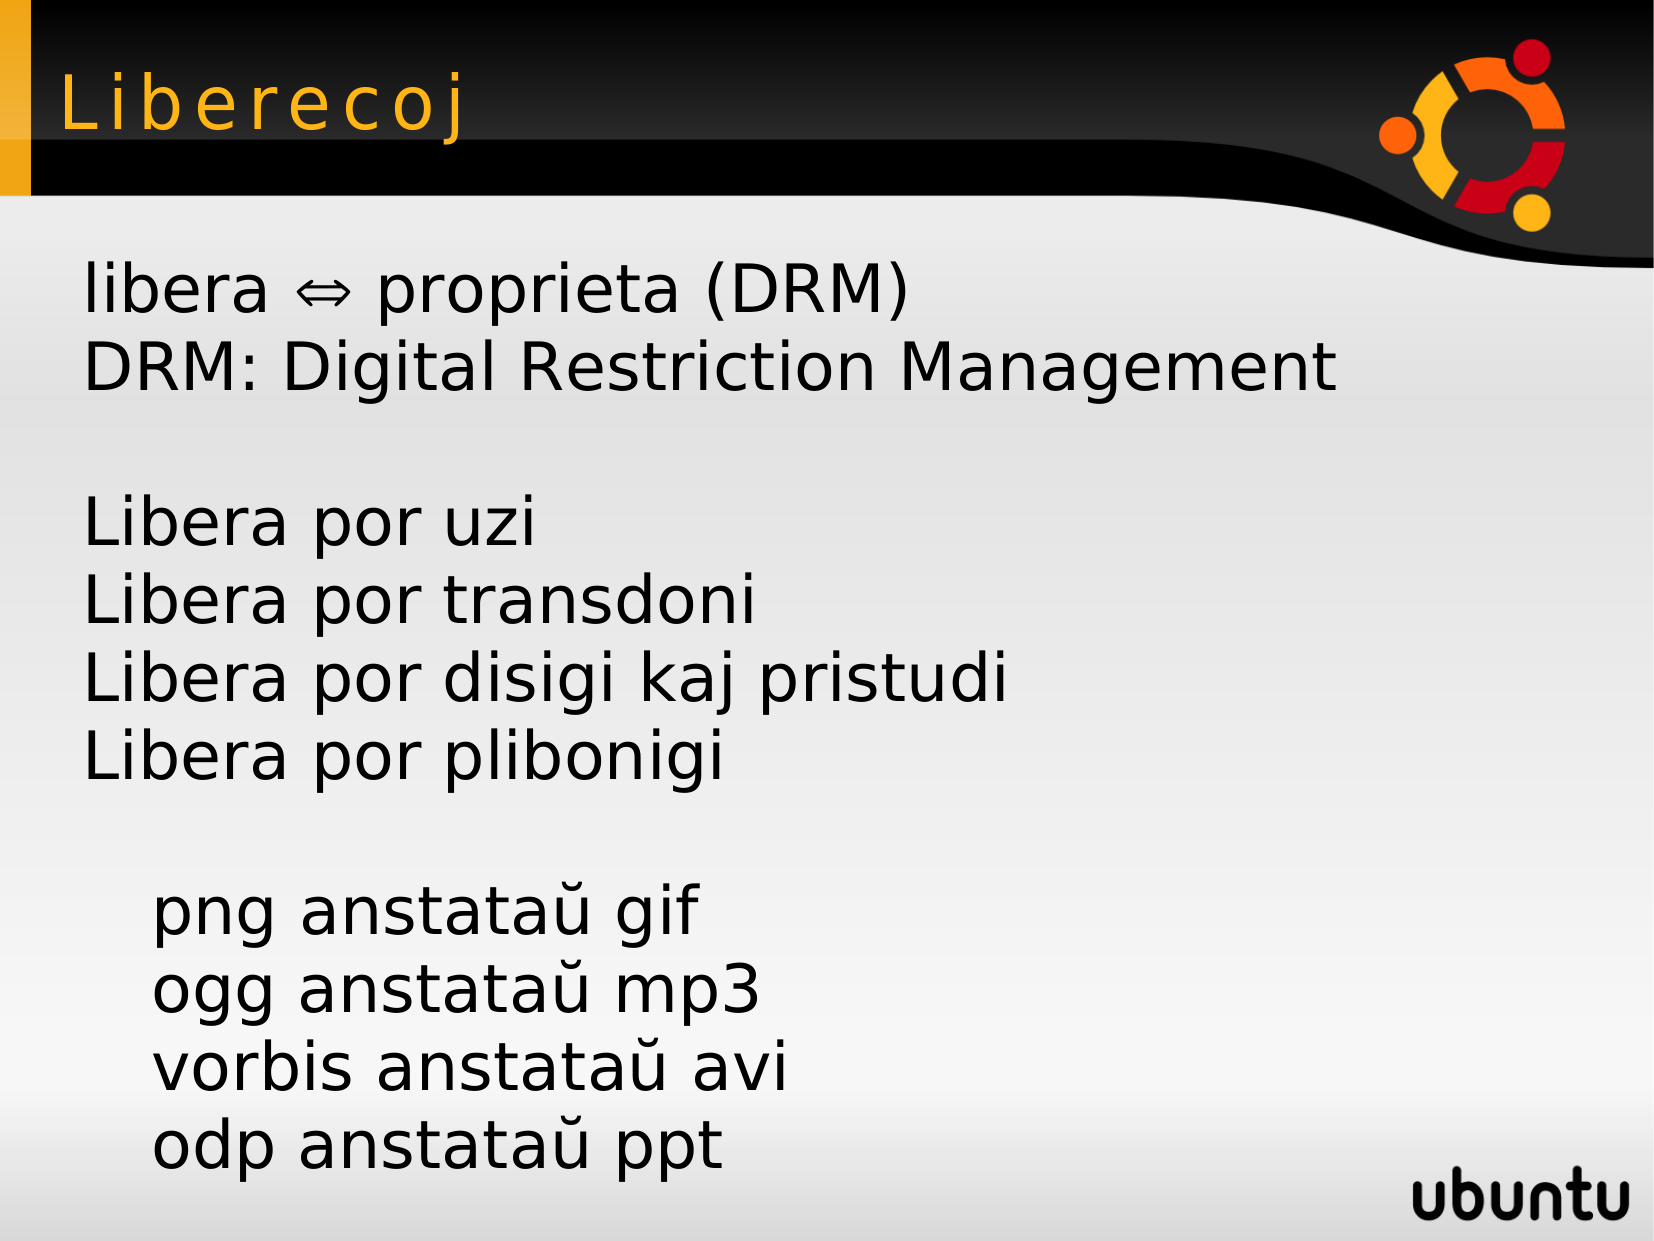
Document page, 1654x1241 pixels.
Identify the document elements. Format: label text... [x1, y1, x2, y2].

subtitle libera  proprieta (DRM) DRM: Digital Restriction Management Libera por uzi Libera por transdoni Libera por disigi kaj pristudi Libera por plibonigi png anstataŭ gif ogg anstataŭ mp3 vorbis anstataŭ avi odp anstataŭ ppt [82, 250, 1571, 1184]
title Liberecoj [59, 29, 1270, 178]
picture [0, 0, 1654, 1241]
